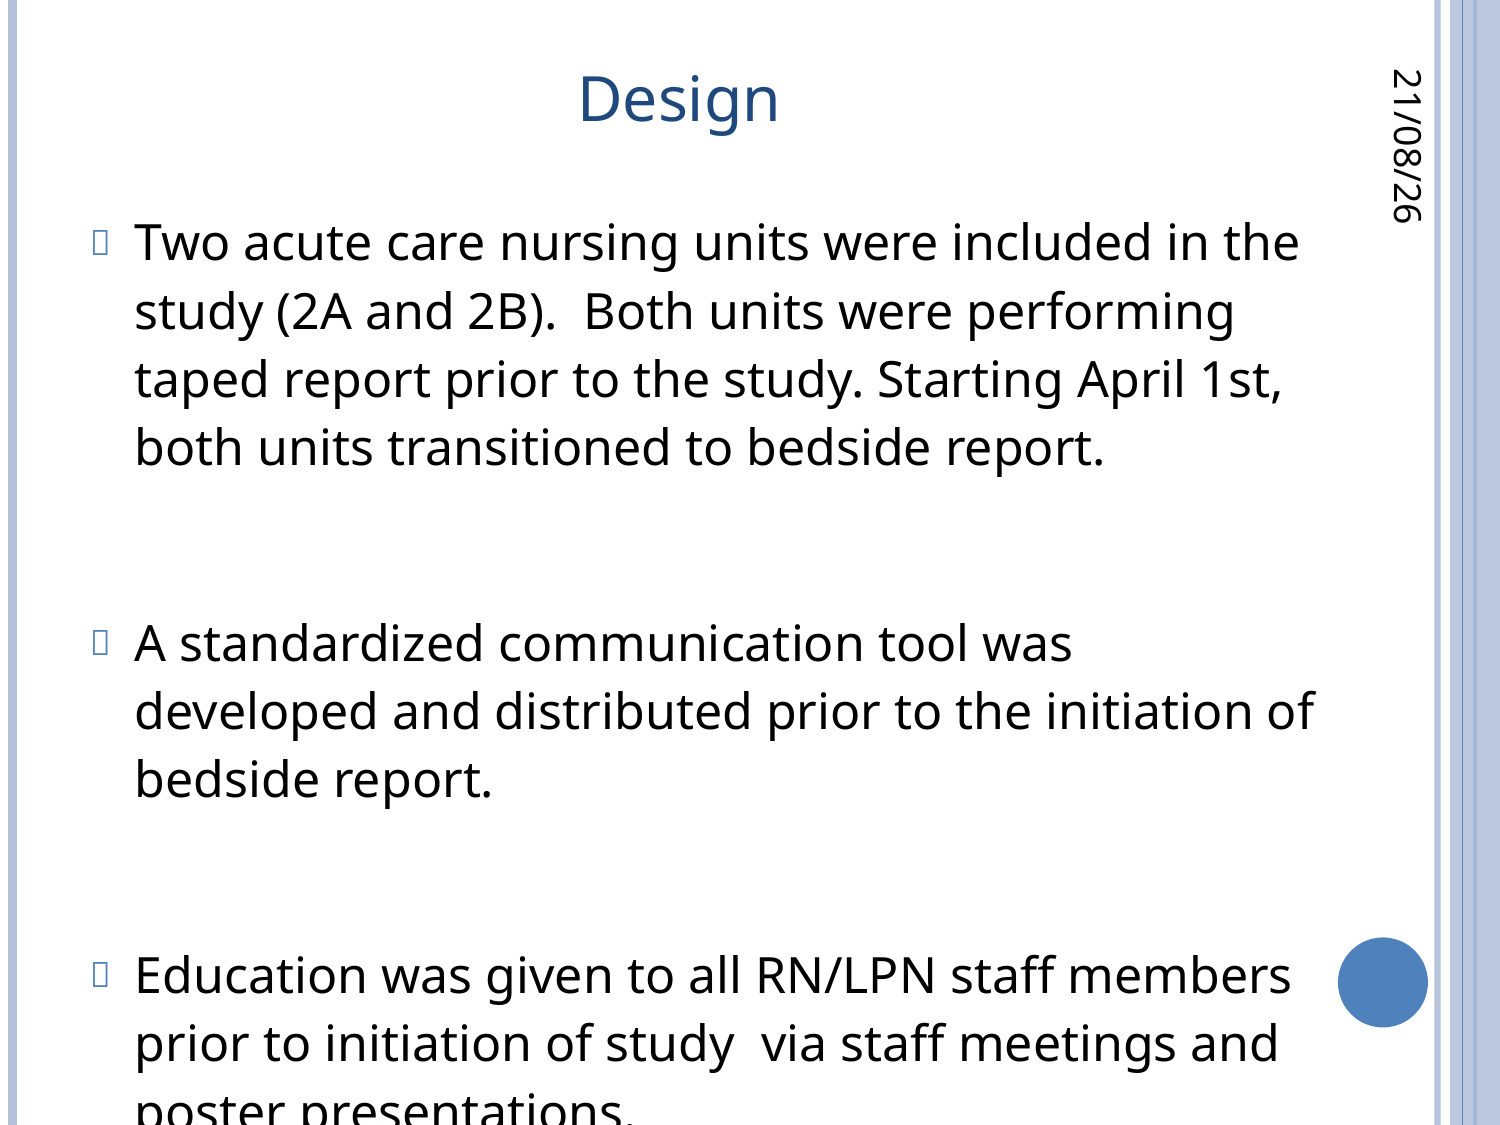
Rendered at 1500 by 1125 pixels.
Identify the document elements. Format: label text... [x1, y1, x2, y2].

title Design [75, 45, 1300, 150]
list Two acute care nursing units were included in the study (2A and 2B). Both units were performing taped report prior to the study. Starting April 1st, both units transitioned to bedside report. A standardized communication tool was developed and distributed prior to the initiation of bedside report. Education was given to all RN/LPN staff members prior to initiation of study via staff meetings and poster presentations. [75, 200, 1338, 1013]
